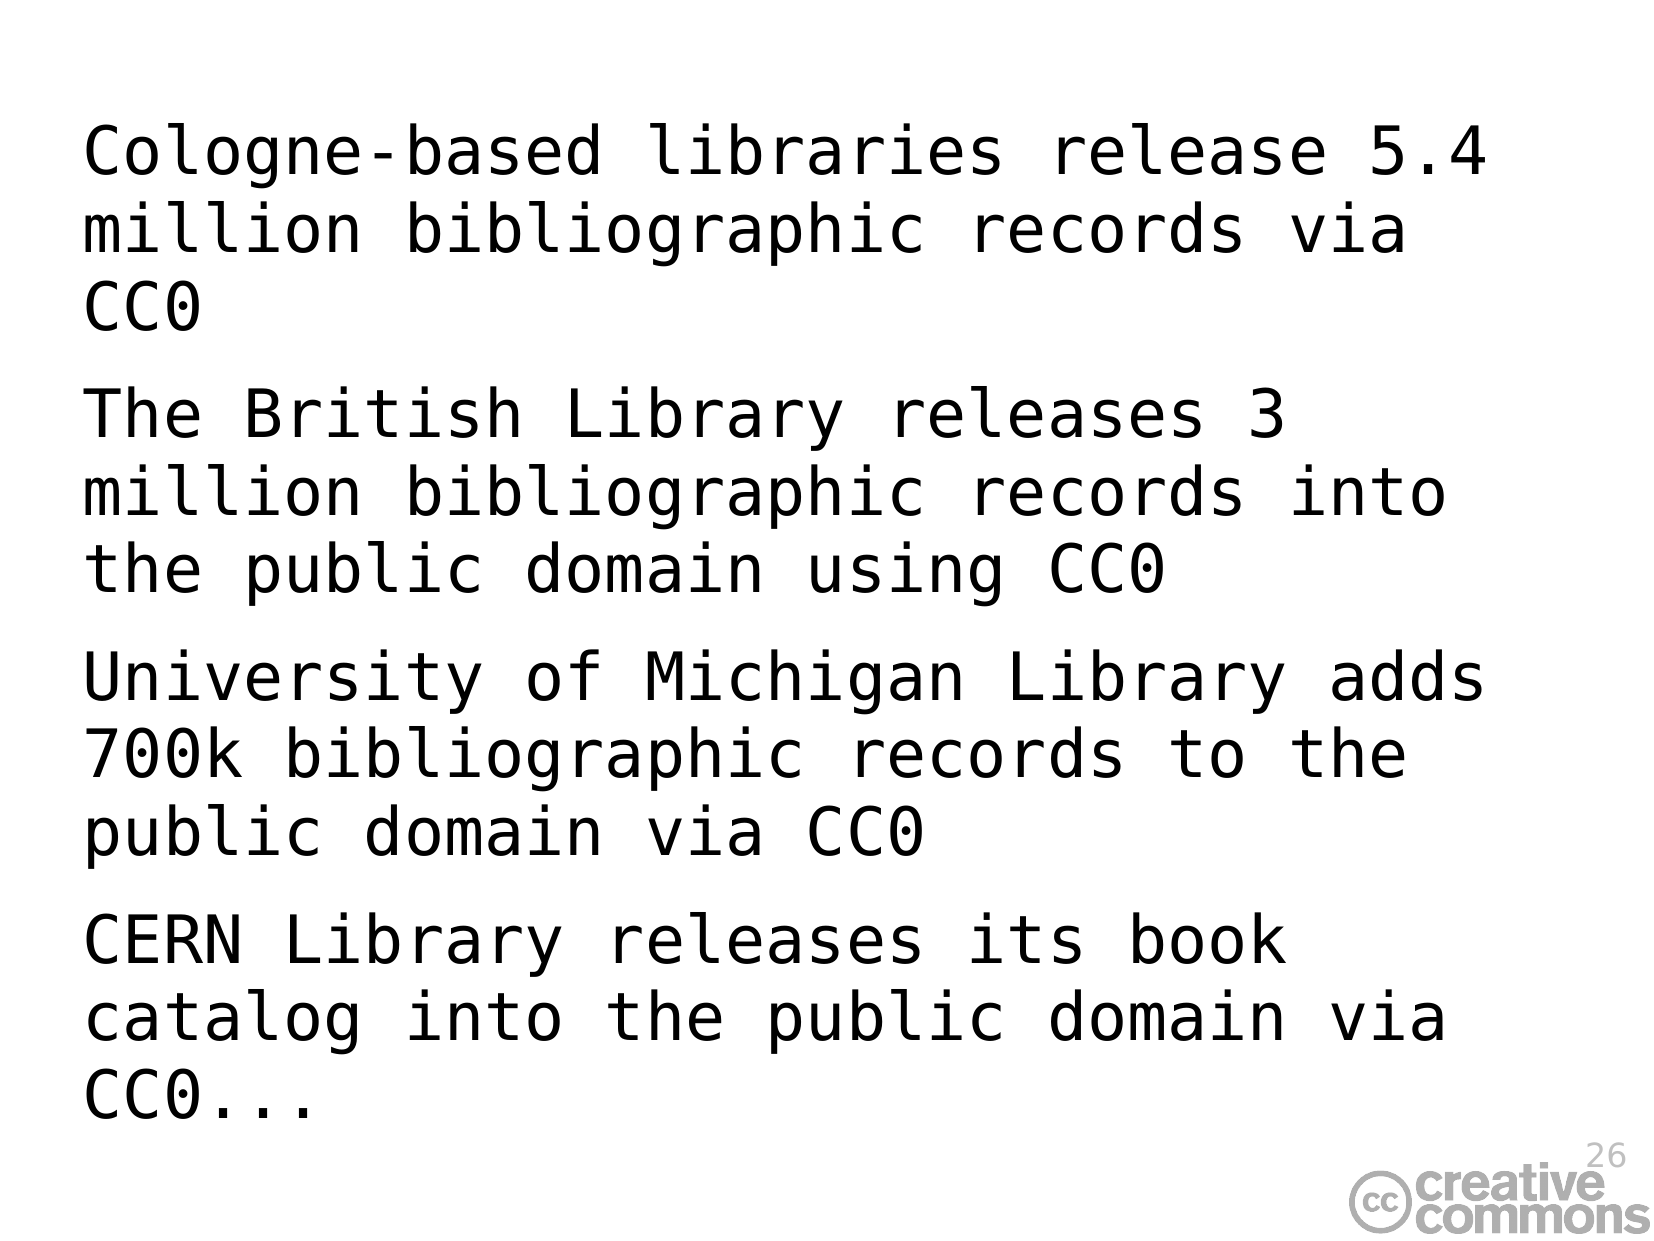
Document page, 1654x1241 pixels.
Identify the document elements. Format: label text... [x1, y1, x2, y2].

picture [1571, 1162, 1650, 1234]
list Cologne-based libraries release 5.4 million bibliographic records via CC0 The British Library releases 3 million bibliographic records into the public domain using CC0 University of Michigan Library adds 700k bibliographic records to the public domain via CC0 CERN Library releases its book catalog into the public domain via CC0... [82, 112, 1571, 1241]
